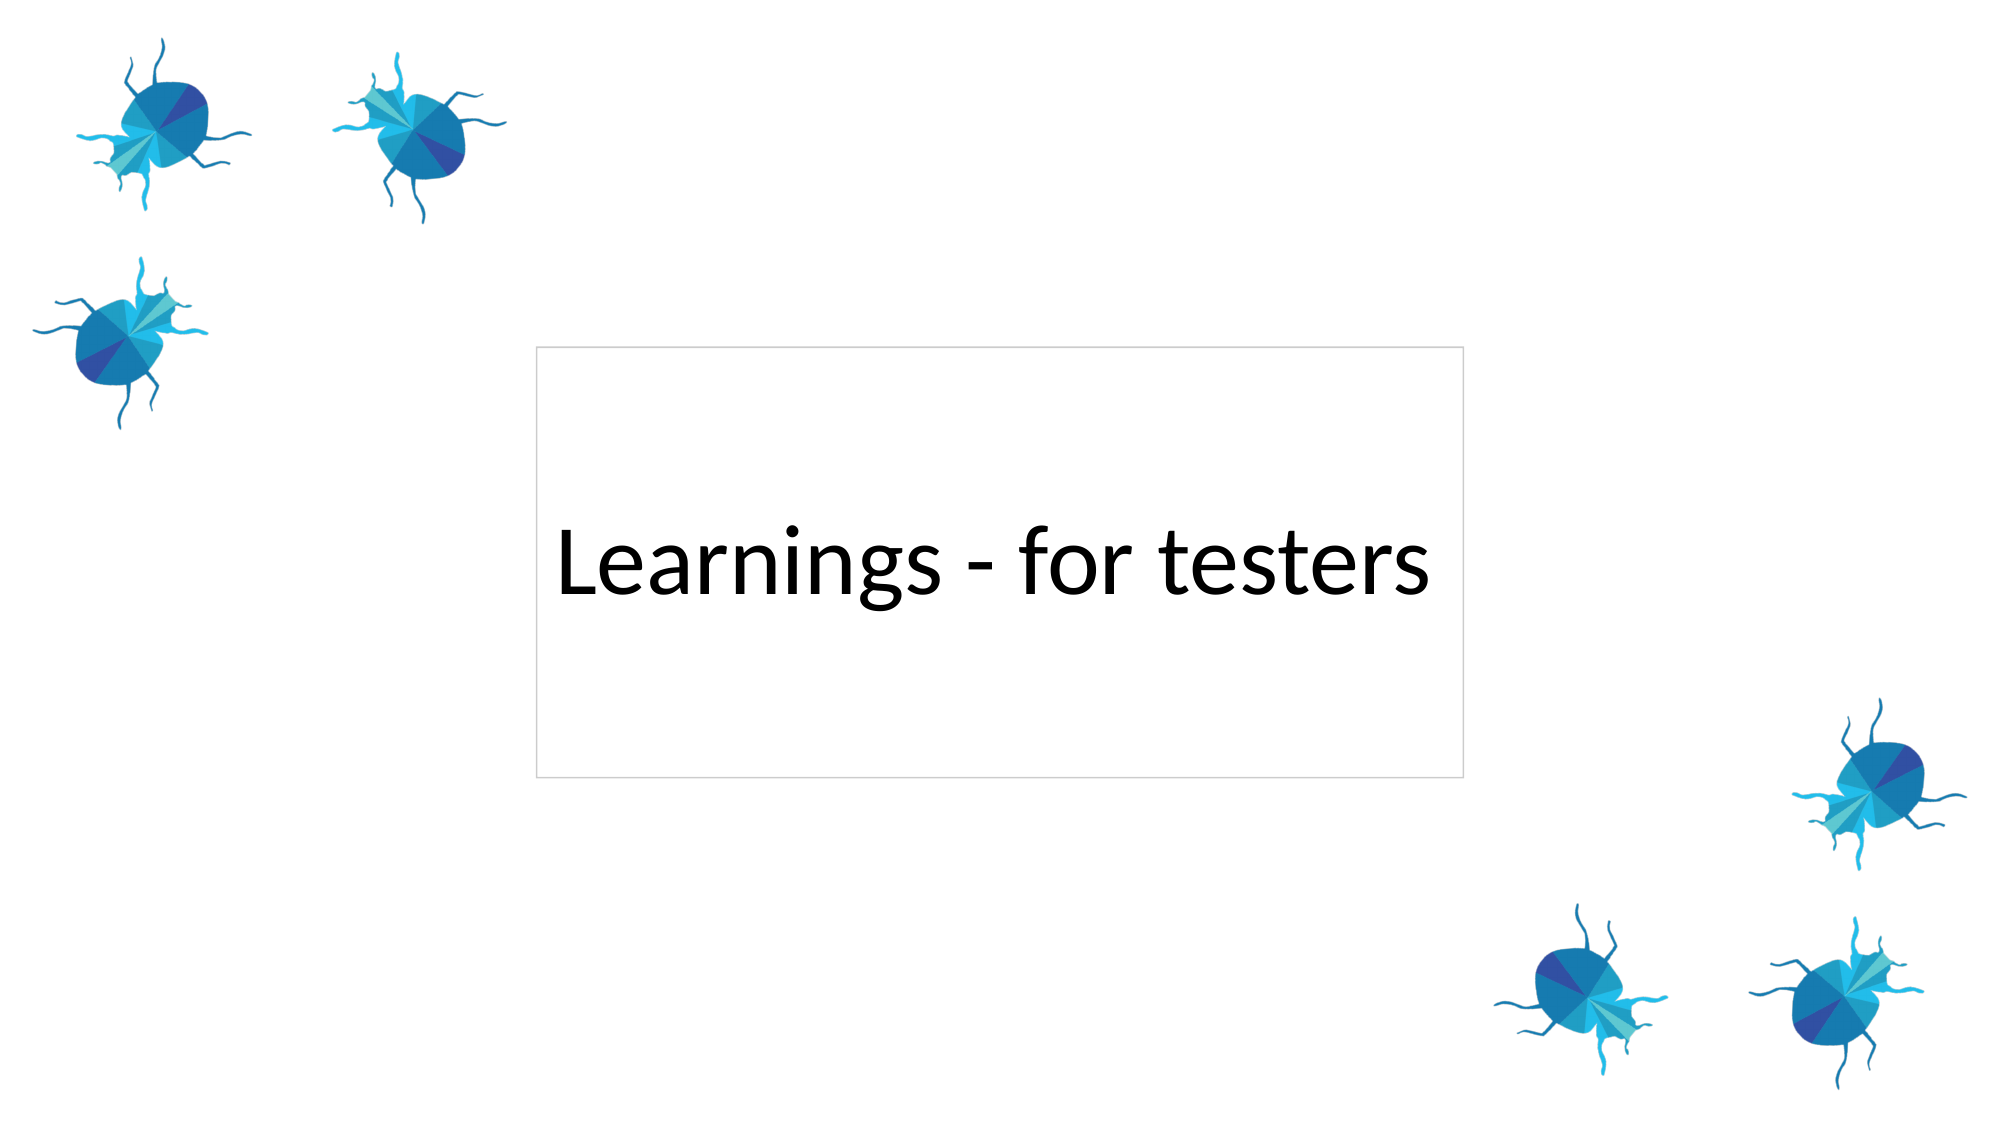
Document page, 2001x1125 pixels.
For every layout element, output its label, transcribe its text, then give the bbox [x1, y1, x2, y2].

picture [0, 2, 541, 464]
title Learnings - for testers [540, 453, 1460, 672]
picture [1459, 663, 2000, 1125]
text_box [536, 347, 1464, 778]
